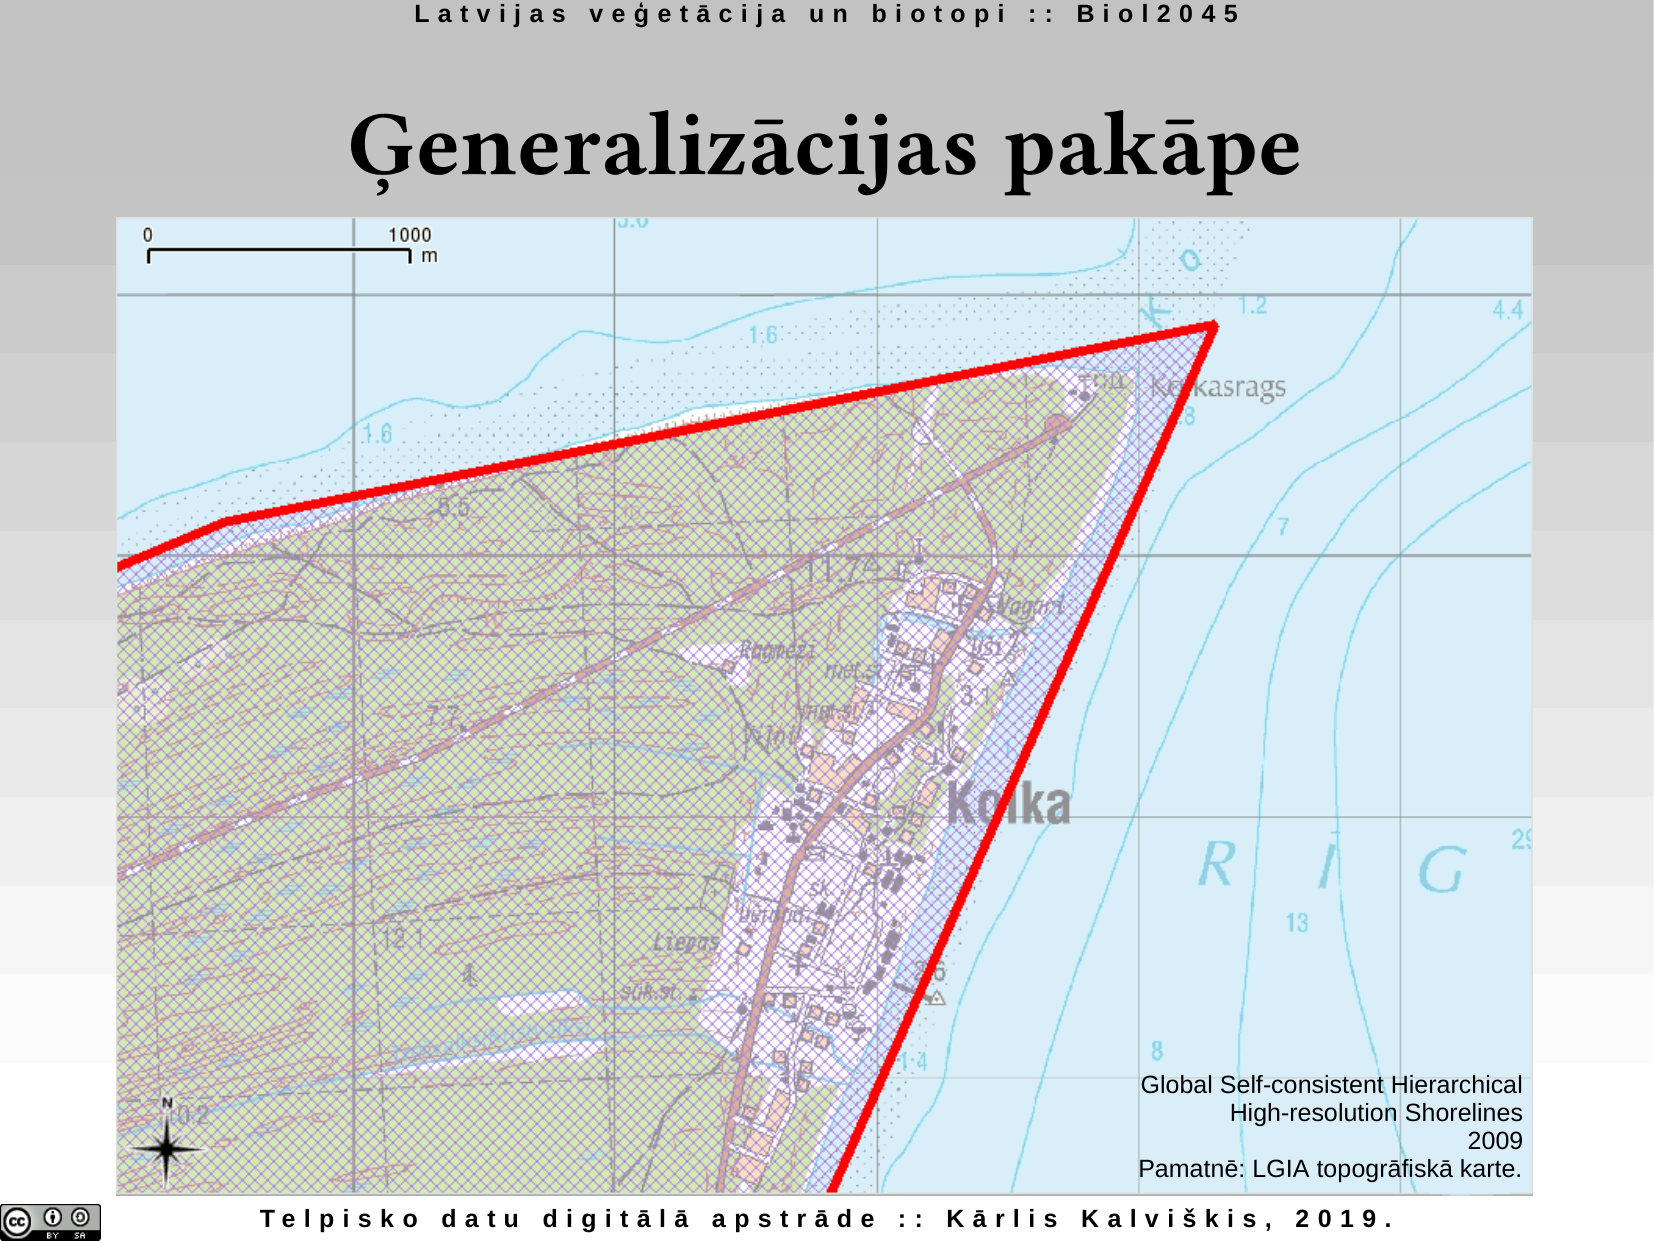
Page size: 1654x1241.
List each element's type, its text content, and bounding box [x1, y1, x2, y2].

picture [0, 217, 1654, 1241]
title Ģeneralizācijas pakāpe [0, 1, 1654, 287]
text_box Global Self-consistent Hierarchical High-resolution Shorelines 2009 Pamatnē: LGIA topogrāfiskā karte. [1138, 1070, 1524, 1183]
